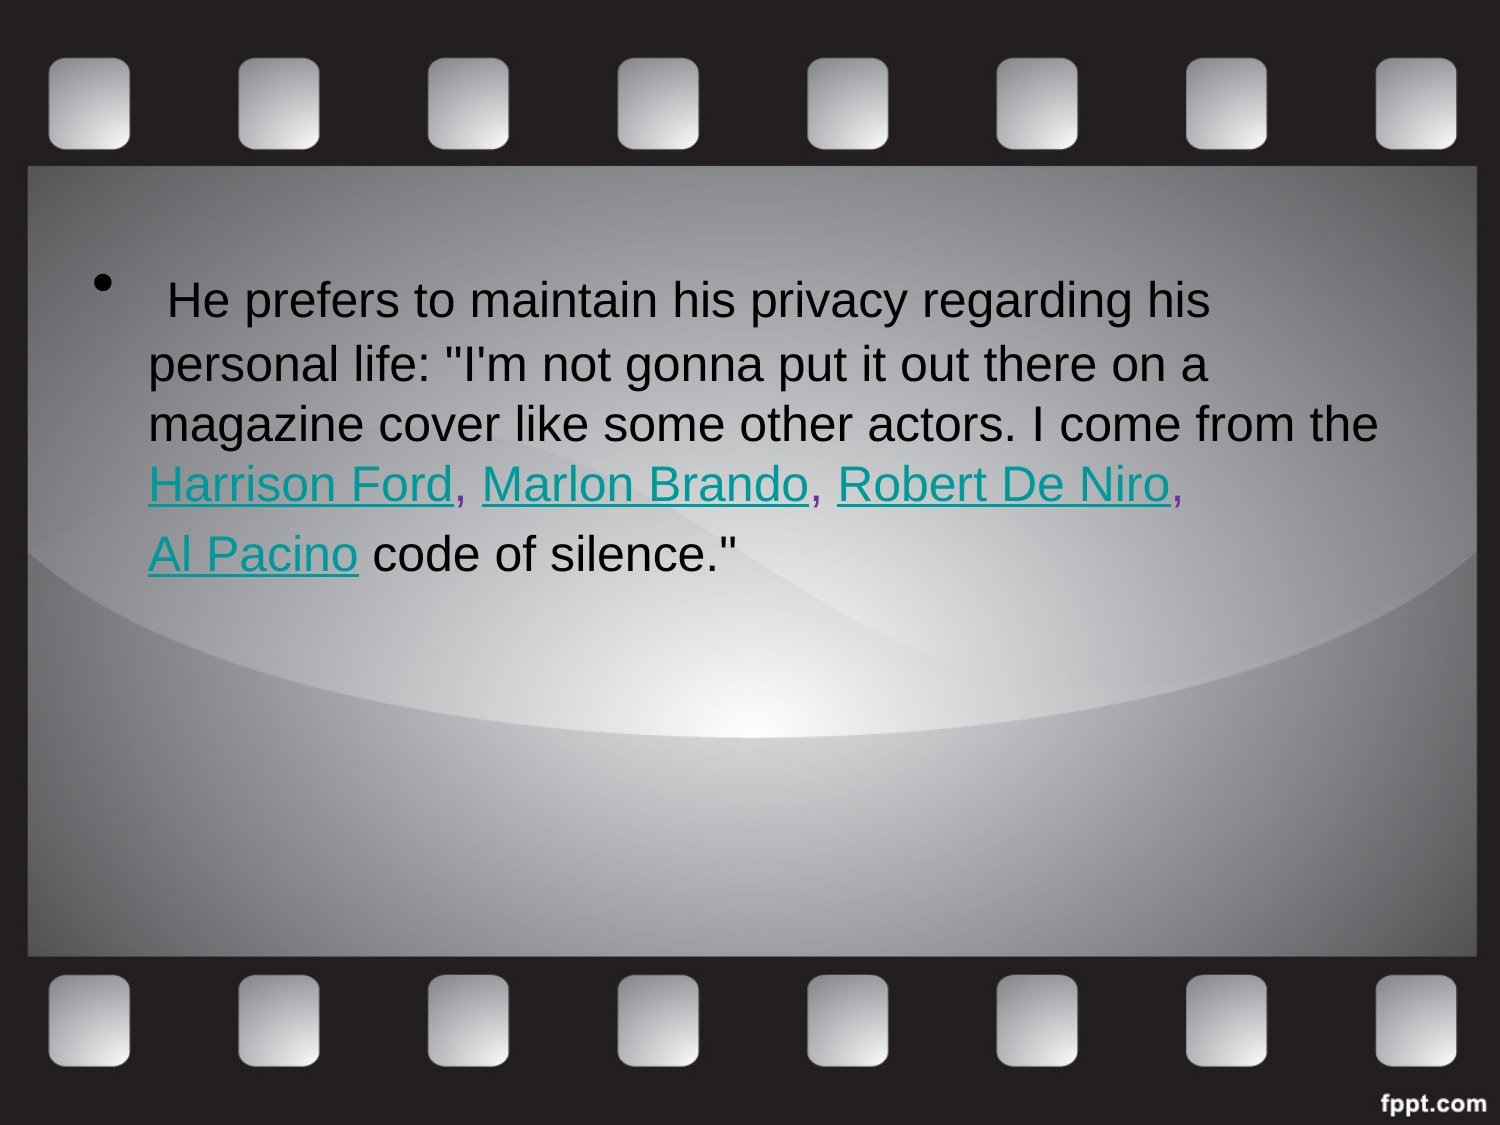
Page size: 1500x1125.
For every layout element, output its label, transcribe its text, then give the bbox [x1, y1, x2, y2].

picture [0, 0, 1500, 1125]
list He prefers to maintain his privacy regarding his personal life: "I'm not gonna put it out there on a magazine cover like some other actors. I come from the Harrison Ford, Marlon Brando, Robert De Niro, Al Pacino code of silence." [76, 243, 1427, 986]
